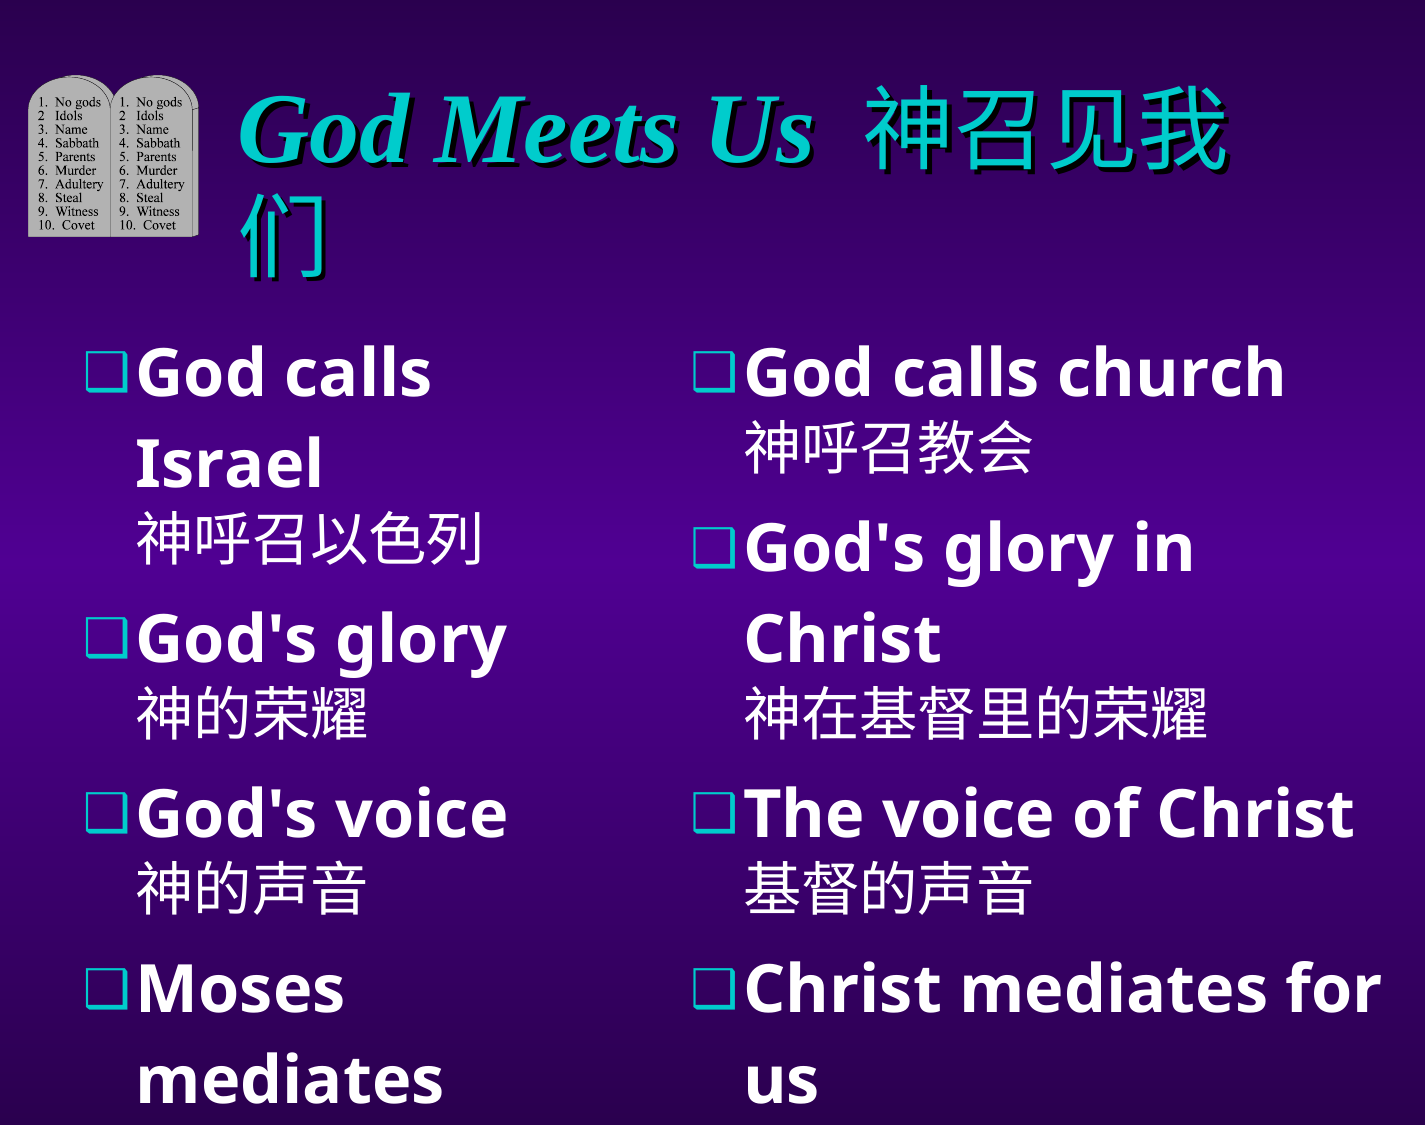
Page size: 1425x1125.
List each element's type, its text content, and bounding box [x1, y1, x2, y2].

list God calls Israel 神呼召以色列 God's glory 神的荣耀 God's voice 神的声音 Moses mediates 摩西作为中保 [30, 324, 622, 1011]
list God calls church 神呼召教会 God's glory in Christ 神在基督里的荣耀 The voice of Christ 基督的声音 Christ mediates for us 基督作我们的中保 [637, 324, 1388, 1011]
title God Meets Us 神召见我们 [237, 55, 1319, 311]
